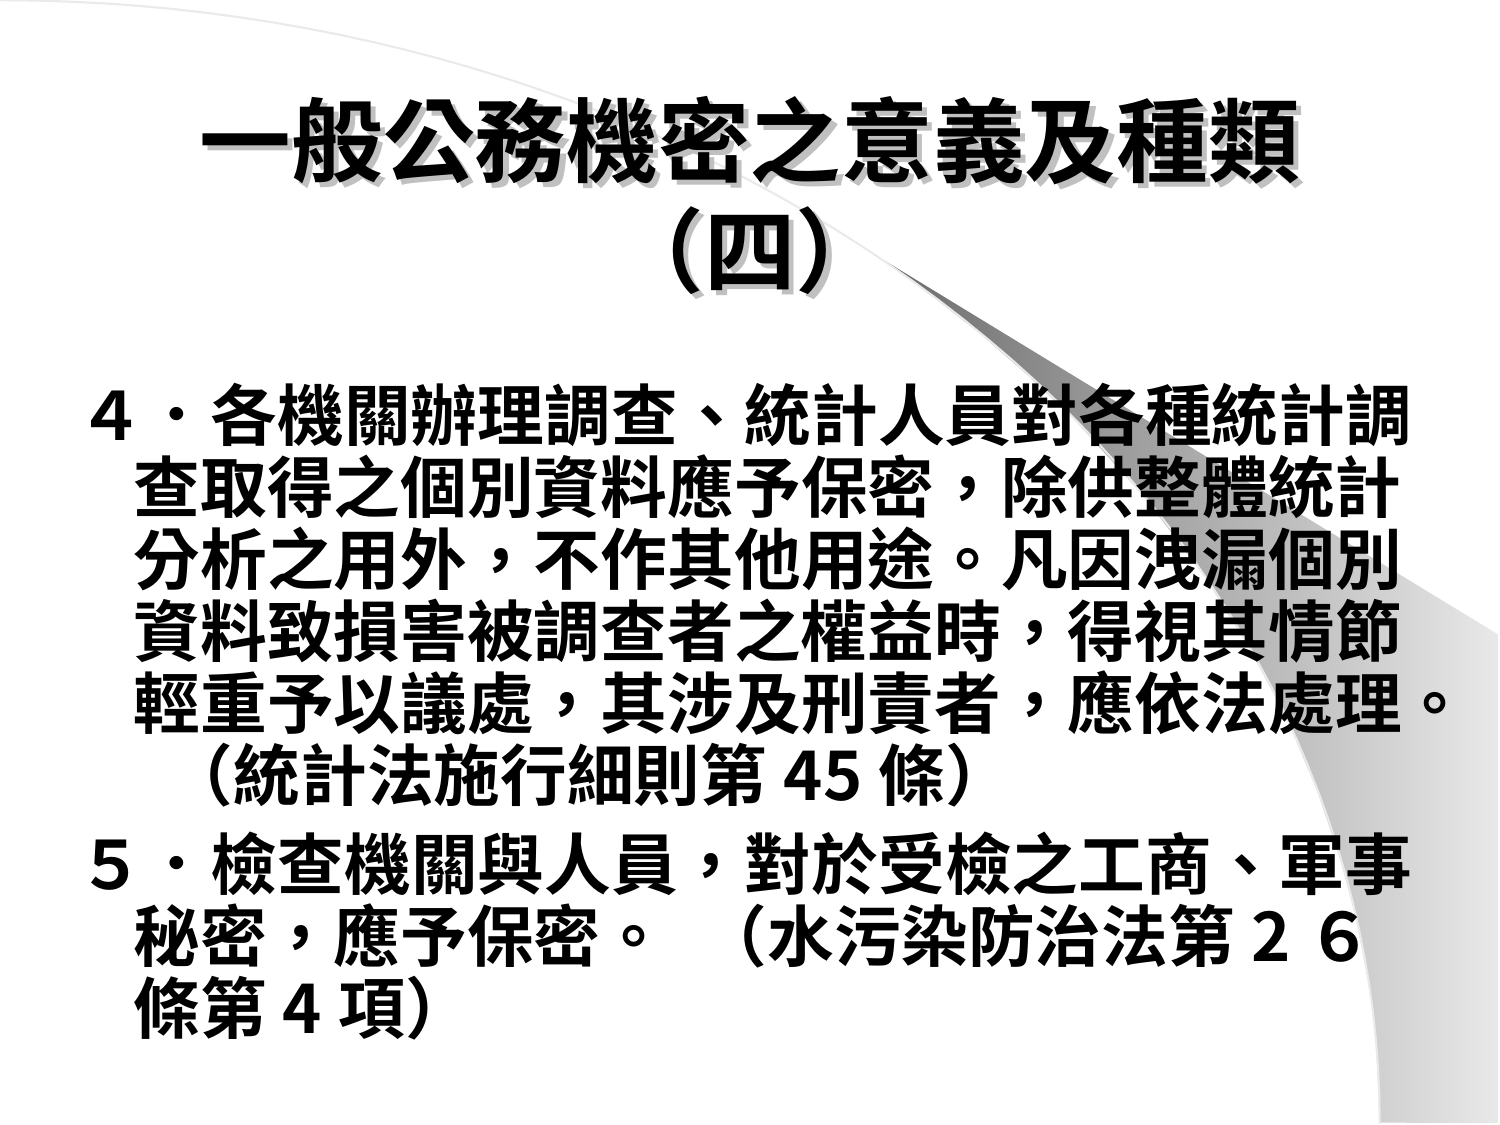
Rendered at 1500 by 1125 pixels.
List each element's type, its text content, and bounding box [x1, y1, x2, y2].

list ４．各機關辦理調查、統計人員對各種統計調查取得之個別資料應予保密，除供整體統計分析之用外，不作其他用途。凡因洩漏個別資料致損害被調查者之權益時，得視其情節輕重予以議處，其涉及刑責者，應依法處理。 （統計法施行細則第45條） ５．檢查機關與人員，對於受檢之工商、軍事秘密，應予保密。 （水污染防治法第2６條第4項） [62, 374, 1438, 1075]
title 一般公務機密之意義及種類（四） [112, 99, 1388, 288]
